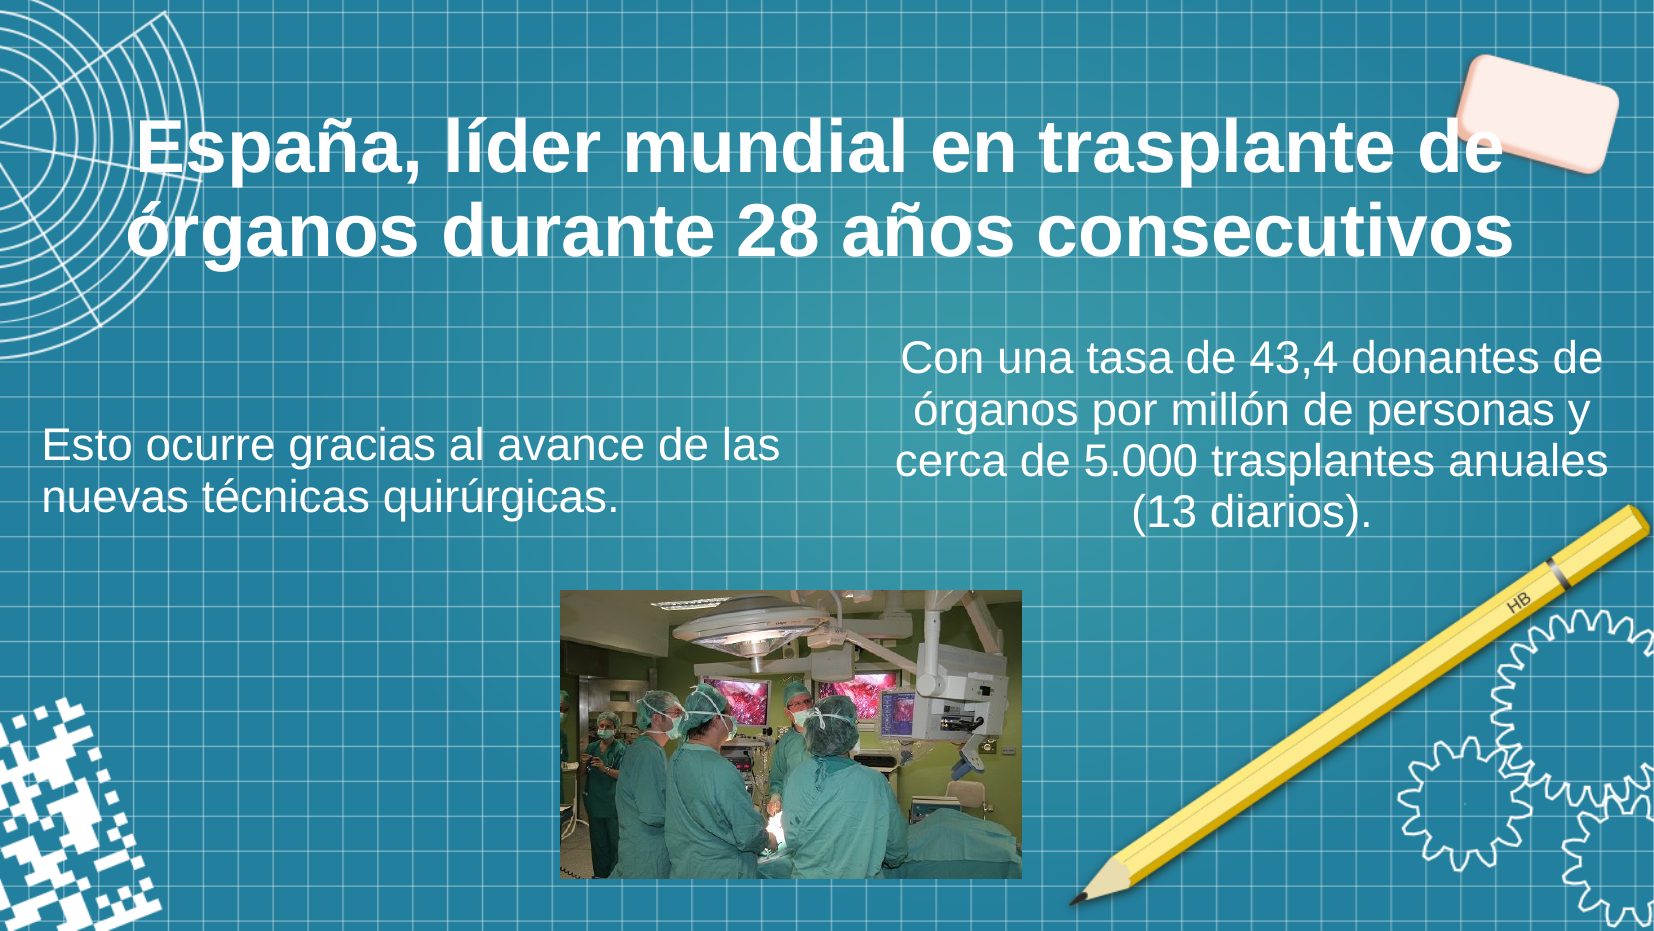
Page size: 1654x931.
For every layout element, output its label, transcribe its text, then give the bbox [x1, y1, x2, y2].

text_box Con una tasa de 43,4 donantes de órganos por millón de personas y cerca de 5.000 trasplantes anuales (13 diarios). [856, 324, 1649, 424]
picture [0, 0, 1654, 931]
list Esto ocurre gracias al avance de las nuevas técnicas quirúrgicas. [0, 419, 833, 591]
title España, líder mundial en trasplante de órganos durante 28 años consecutivos [76, 82, 1565, 296]
